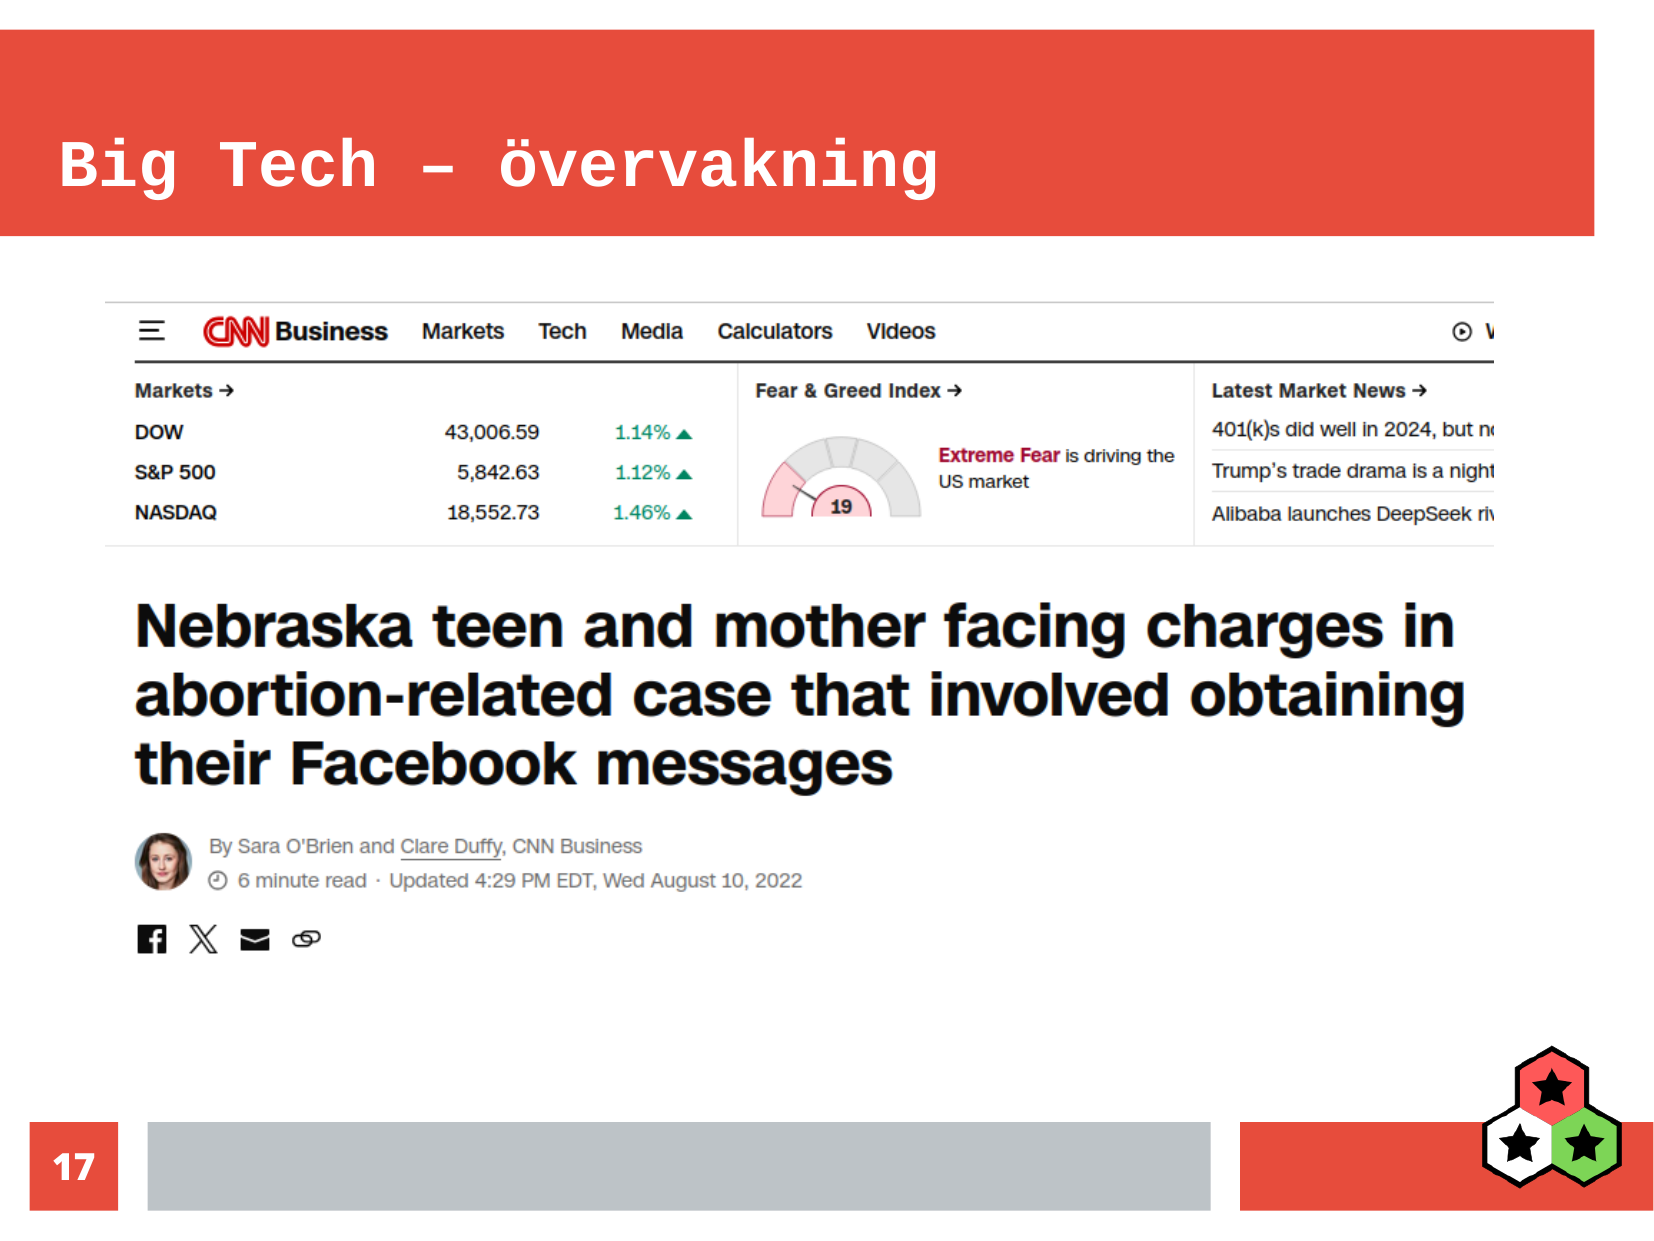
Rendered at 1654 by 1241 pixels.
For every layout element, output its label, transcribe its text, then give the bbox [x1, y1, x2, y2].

picture [105, 299, 1494, 988]
title Big Tech – övervakning [59, 59, 1595, 207]
picture [1463, 1028, 1640, 1205]
